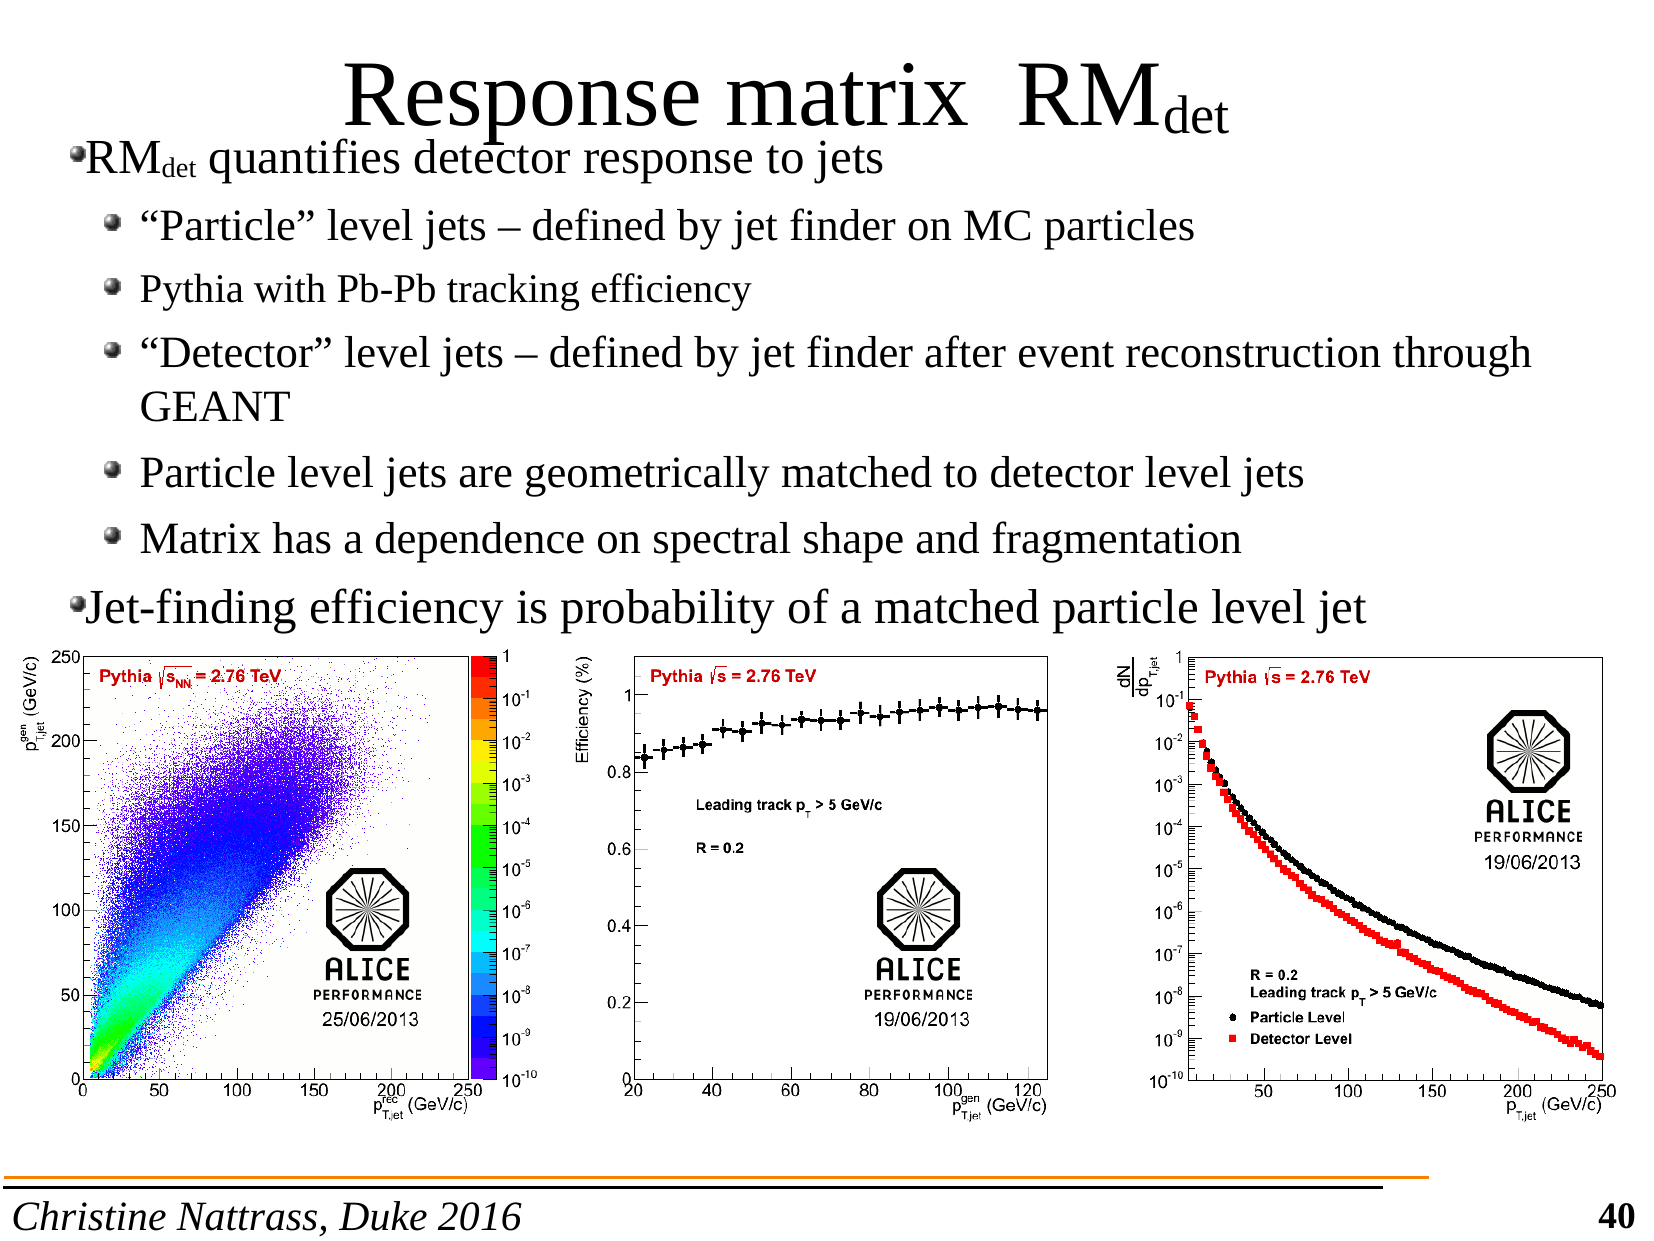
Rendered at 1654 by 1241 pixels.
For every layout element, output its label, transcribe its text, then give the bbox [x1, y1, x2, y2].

text_box RMdet quantifies detector response to jets “Particle” level jets – defined by jet finder on MC particles Pythia with Pb-Pb tracking efficiency “Detector” level jets – defined by jet finder after event reconstruction through GEANT Particle level jets are geometrically matched to detector level jets Matrix has a dependence on spectral shape and fragmentation Jet-finding efficiency is probability of a matched particle level jet [55, 117, 1653, 604]
picture [0, 596, 1102, 1133]
picture [104, 527, 121, 544]
picture [104, 342, 121, 358]
picture [1105, 604, 1653, 1134]
picture [104, 461, 121, 478]
title Response matrix RMdet [42, 47, 1531, 152]
picture [70, 146, 86, 162]
picture [104, 278, 121, 295]
picture [104, 214, 121, 231]
